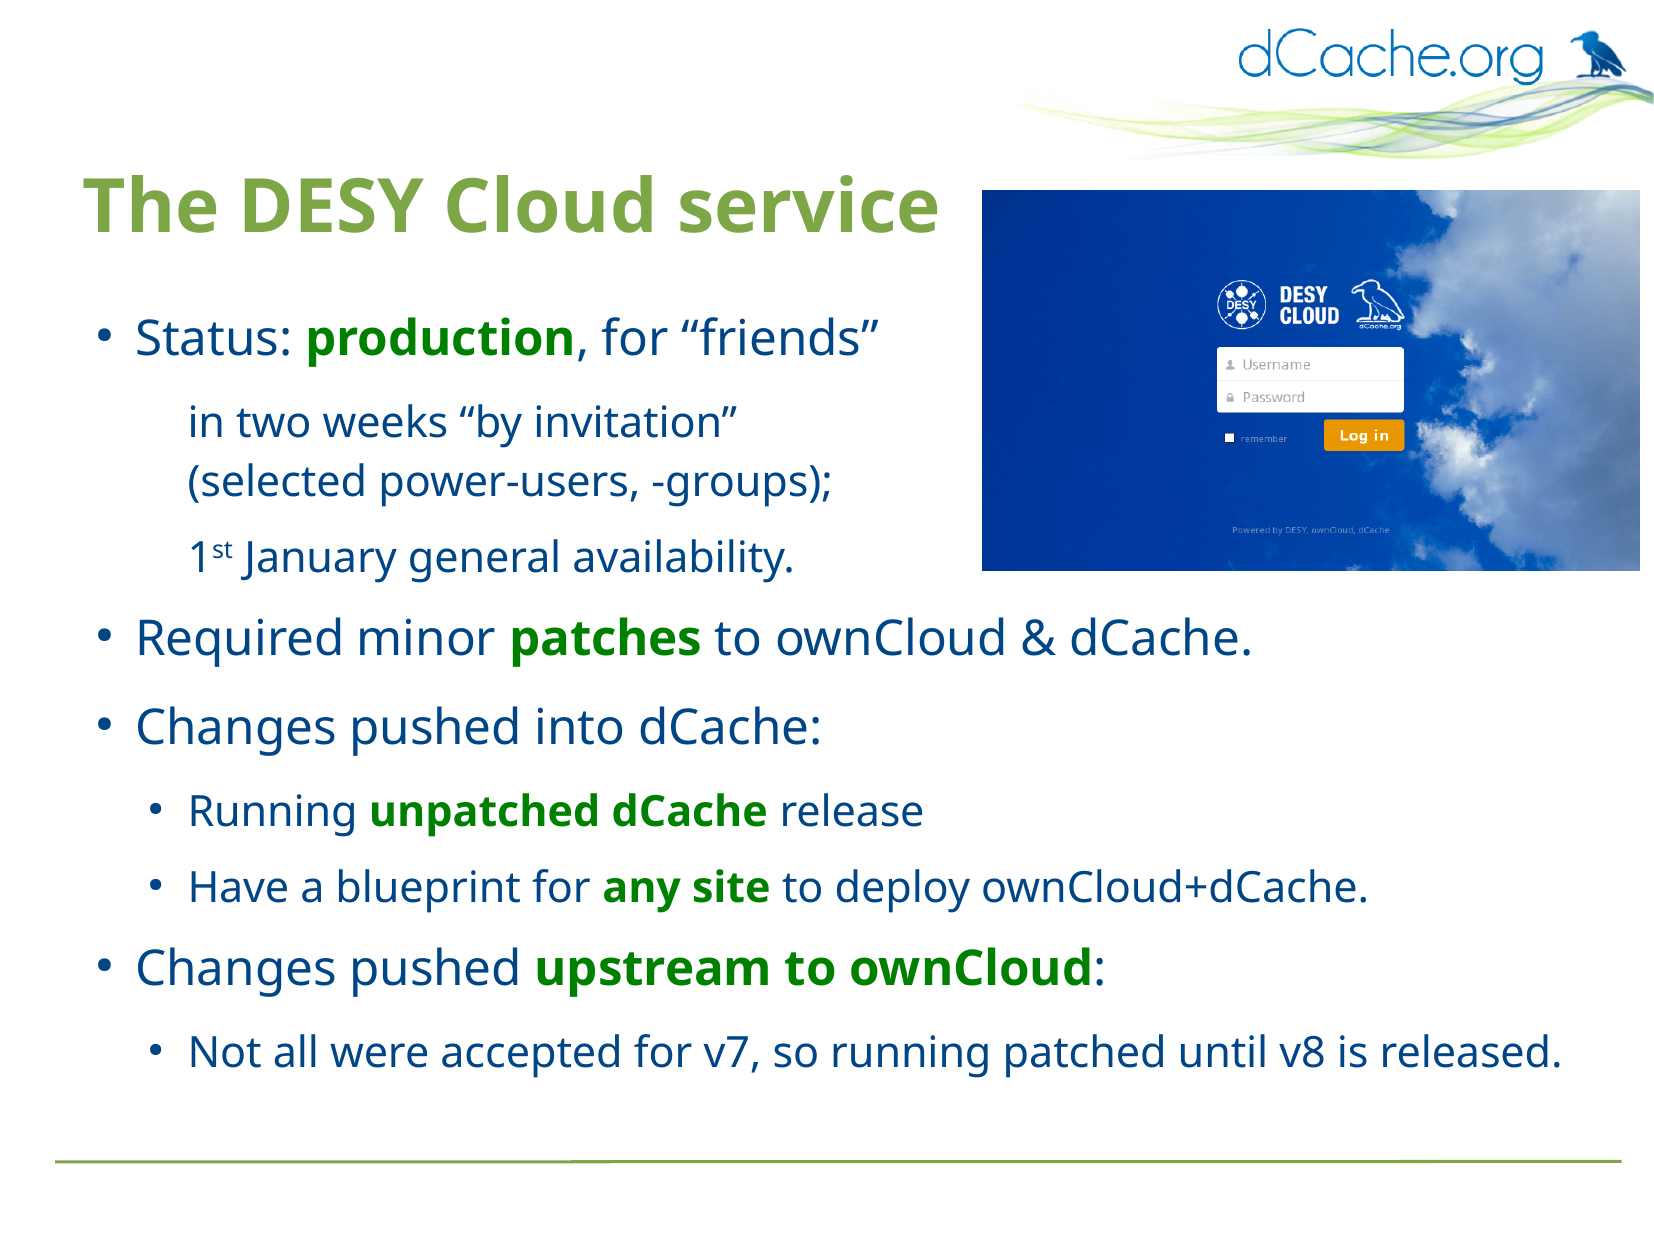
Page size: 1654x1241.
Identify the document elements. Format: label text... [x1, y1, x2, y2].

picture [982, 190, 1640, 571]
title The DESY Cloud service [82, 155, 1605, 252]
list Status: production, for “friends” in two weeks “by invitation” (selected power-users, -groups); 1st January general availability. Required minor patches to ownCloud & dCache. Changes pushed into dCache: Running unpatched dCache release Have a blueprint for any site to deploy ownCloud+dCache. Changes pushed upstream to ownCloud: Not all were accepted for v7, so running patched until v8 is released. [82, 302, 1571, 1131]
picture [956, 16, 1654, 169]
